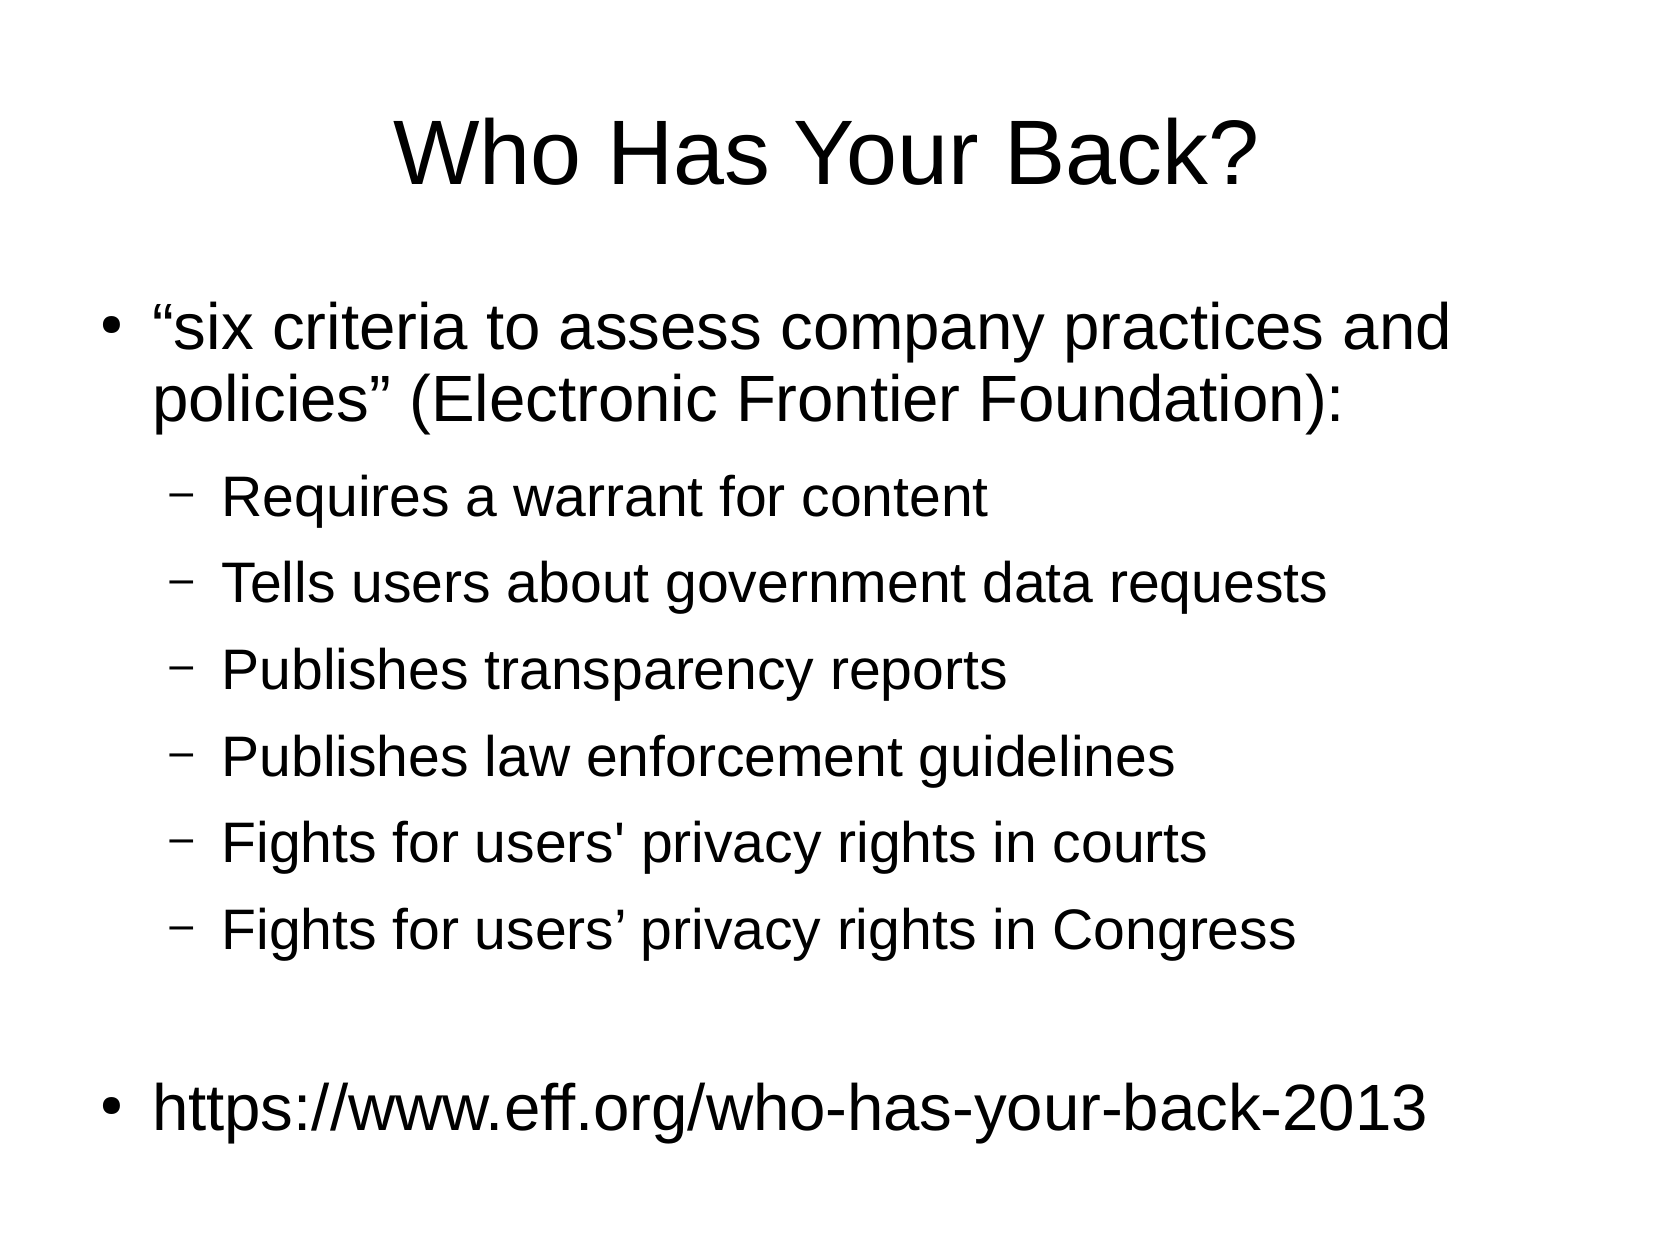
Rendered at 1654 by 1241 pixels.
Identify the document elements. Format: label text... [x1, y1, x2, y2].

list “six criteria to assess company practices and policies” (Electronic Frontier Foundation): Requires a warrant for content Tells users about government data requests Publishes transparency reports Publishes law enforcement guidelines Fights for users' privacy rights in courts Fights for users’ privacy rights in Congress https://www.eff.org/who-has-your-back-2013 [82, 290, 1538, 1146]
title Who Has Your Back? [82, 49, 1571, 257]
